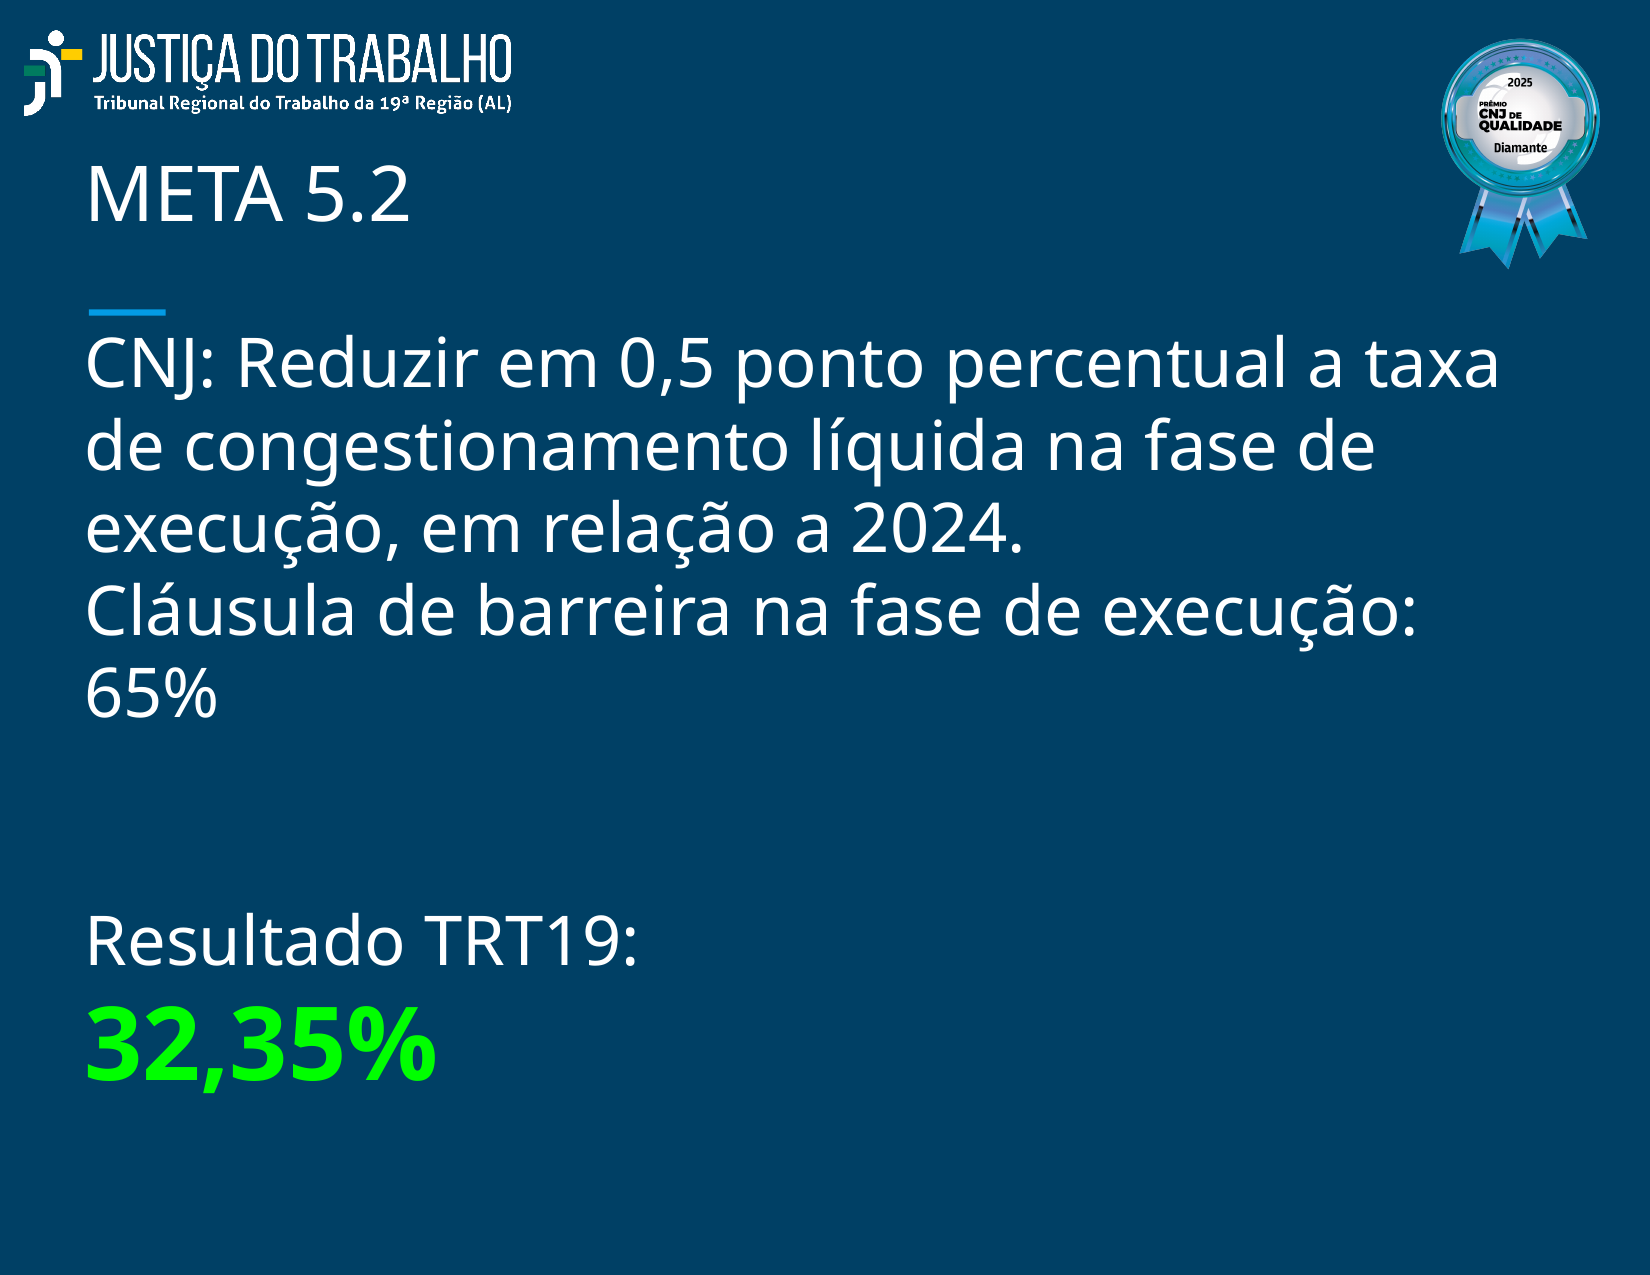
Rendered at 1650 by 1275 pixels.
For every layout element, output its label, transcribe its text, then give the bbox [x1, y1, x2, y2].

title META 5.2 CNJ: Reduzir em 0,5 ponto percentual a taxa de congestionamento líquida na fase de execução, em relação a 2024. Cláusula de barreira na fase de execução: 65% Resultado TRT19: 32,35% [66, 190, 1577, 1120]
picture [1440, 37, 1601, 271]
picture [24, 30, 511, 116]
